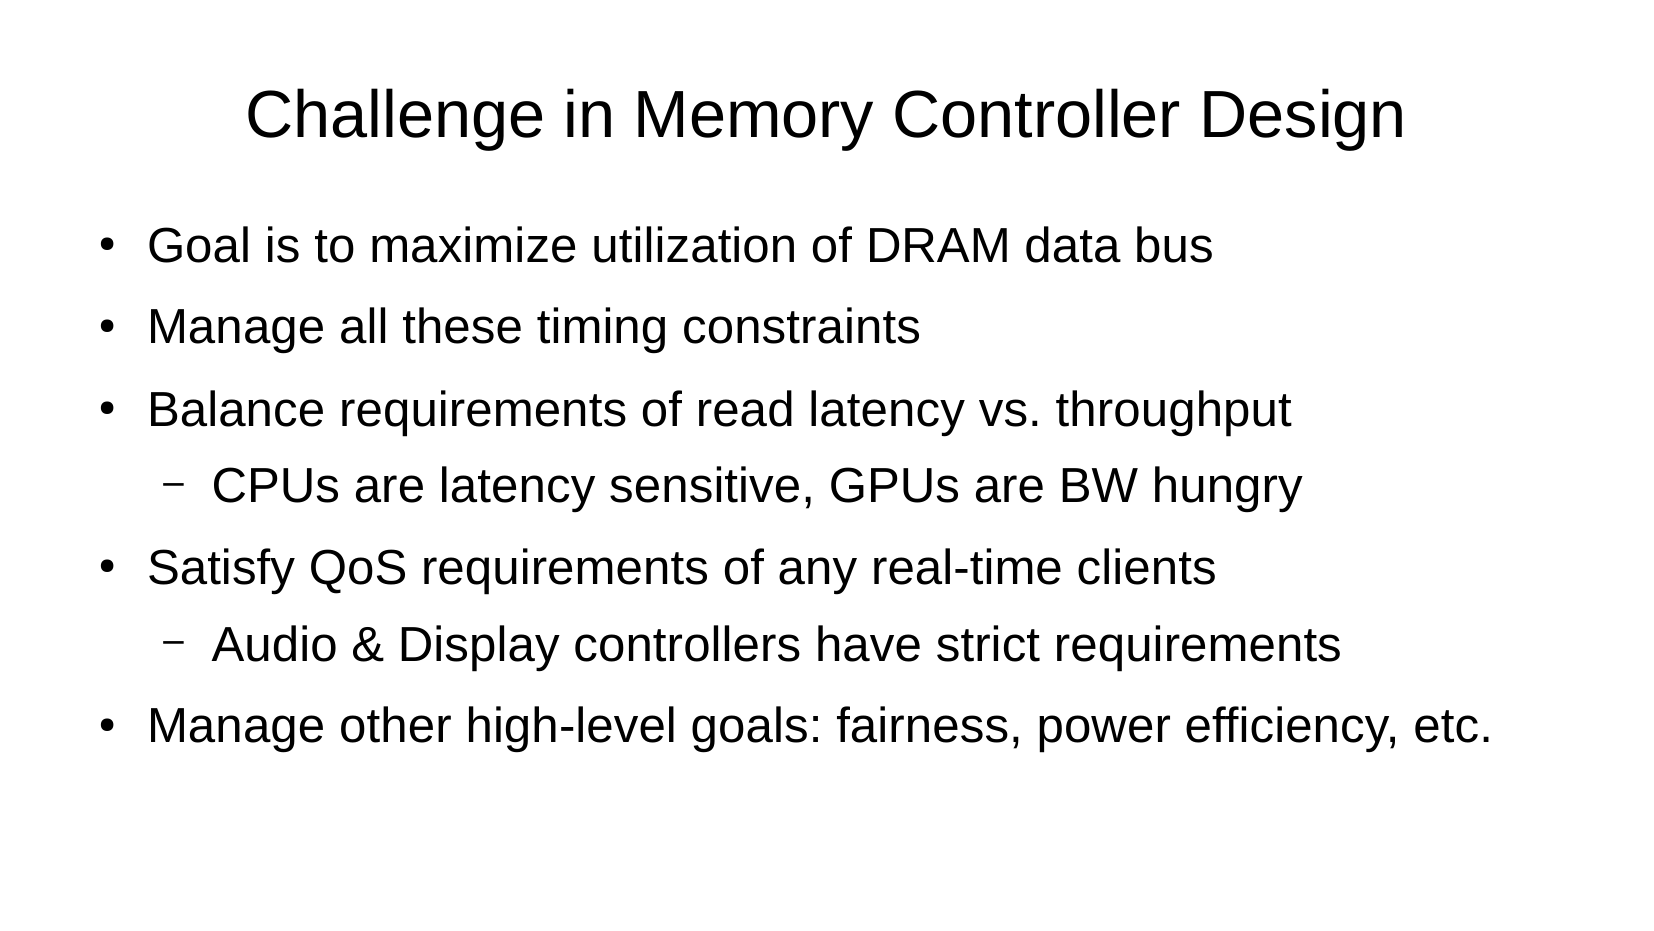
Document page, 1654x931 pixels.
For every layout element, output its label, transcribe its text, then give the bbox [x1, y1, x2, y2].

list Goal is to maximize utilization of DRAM data bus Manage all these timing constraints Balance requirements of read latency vs. throughput CPUs are latency sensitive, GPUs are BW hungry Satisfy QoS requirements of any real-time clients Audio & Display controllers have strict requirements Manage other high-level goals: fairness, power efficiency, etc. [82, 217, 1571, 758]
title Challenge in Memory Controller Design [82, 37, 1571, 193]
